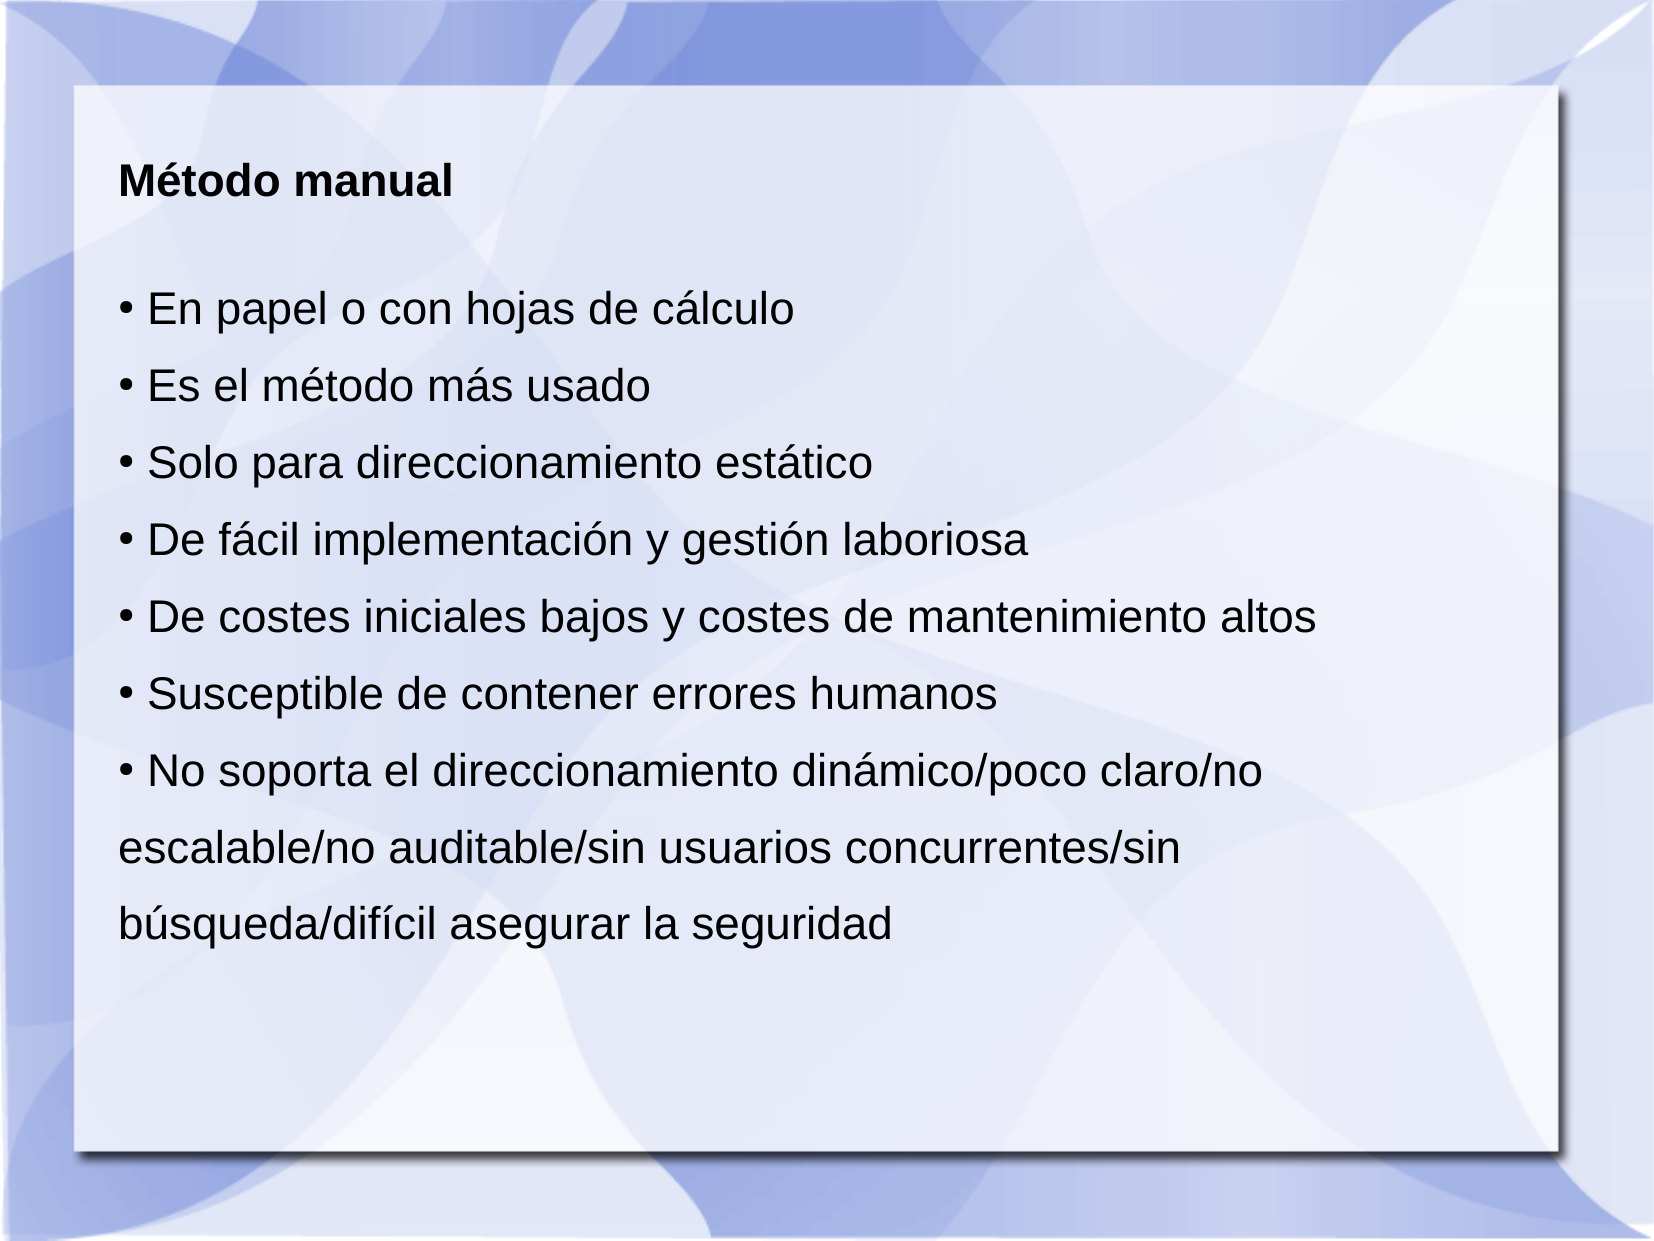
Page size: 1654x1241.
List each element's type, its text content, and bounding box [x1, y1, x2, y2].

subtitle Método manual En papel o con hojas de cálculo Es el método más usado Solo para direccionamiento estático De fácil implementación y gestión laboriosa De costes iniciales bajos y costes de mantenimiento altos Susceptible de contener errores humanos No soporta el direccionamiento dinámico/poco claro/no escalable/no auditable/sin usuarios concurrentes/sin búsqueda/difícil asegurar la seguridad [118, 136, 1477, 1123]
picture [0, 0, 1654, 1241]
